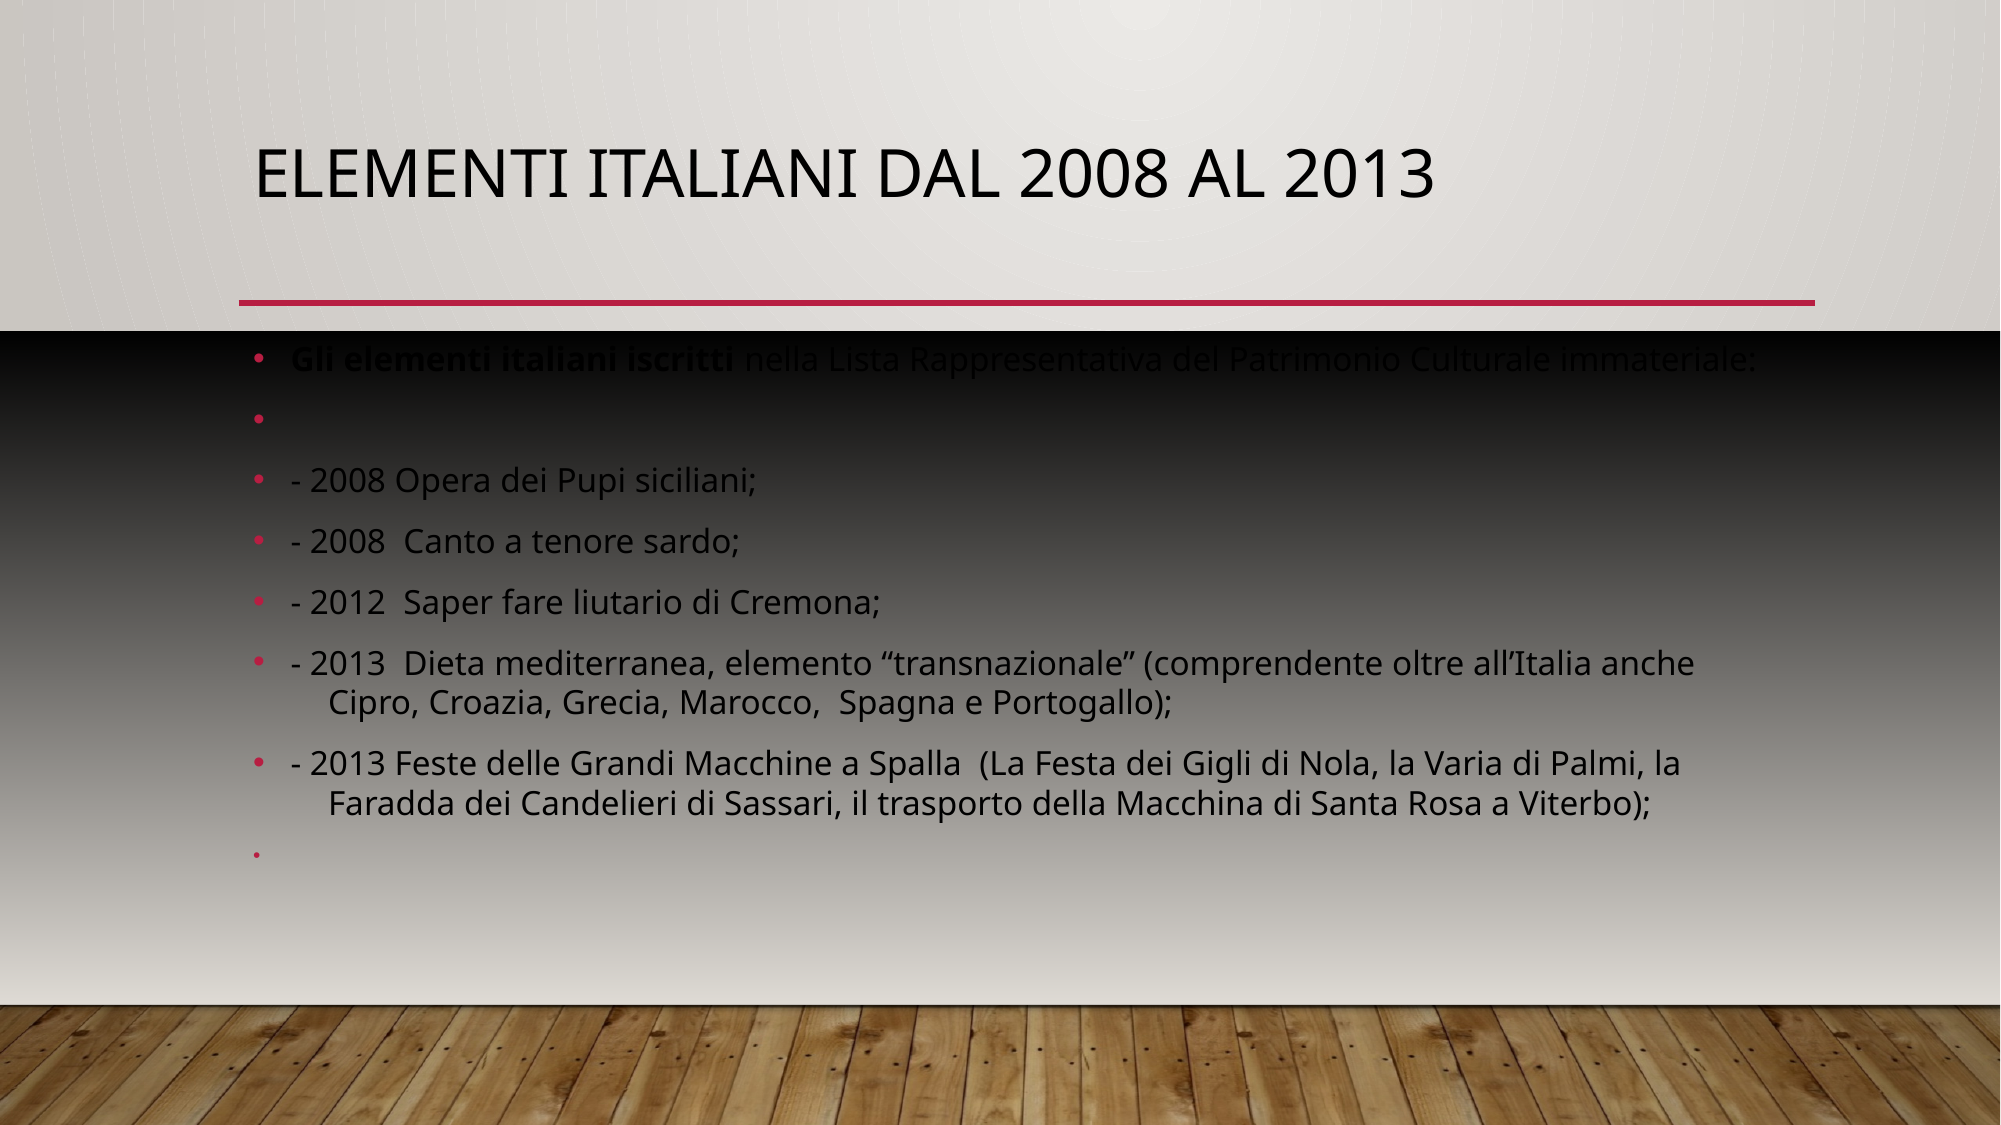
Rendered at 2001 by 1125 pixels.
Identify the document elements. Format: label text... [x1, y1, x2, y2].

list Gli elementi italiani iscritti nella Lista Rappresentativa del Patrimonio Culturale immateriale: - 2008 Opera dei Pupi siciliani; - 2008 Canto a tenore sardo; - 2012 Saper fare liutario di Cremona; - 2013 Dieta mediterranea, elemento “transnazionale” (comprendente oltre all’Italia anche Cipro, Croazia, Grecia, Marocco, Spagna e Portogallo); - 2013 Feste delle Grandi Macchine a Spalla (La Festa dei Gigli di Nola, la Varia di Palmi, la Faradda dei Candelieri di Sassari, il trasporto della Macchina di Santa Rosa a Viterbo); [238, 330, 1814, 897]
title Elementi italiani dal 2008 al 2013 [238, 131, 1814, 305]
